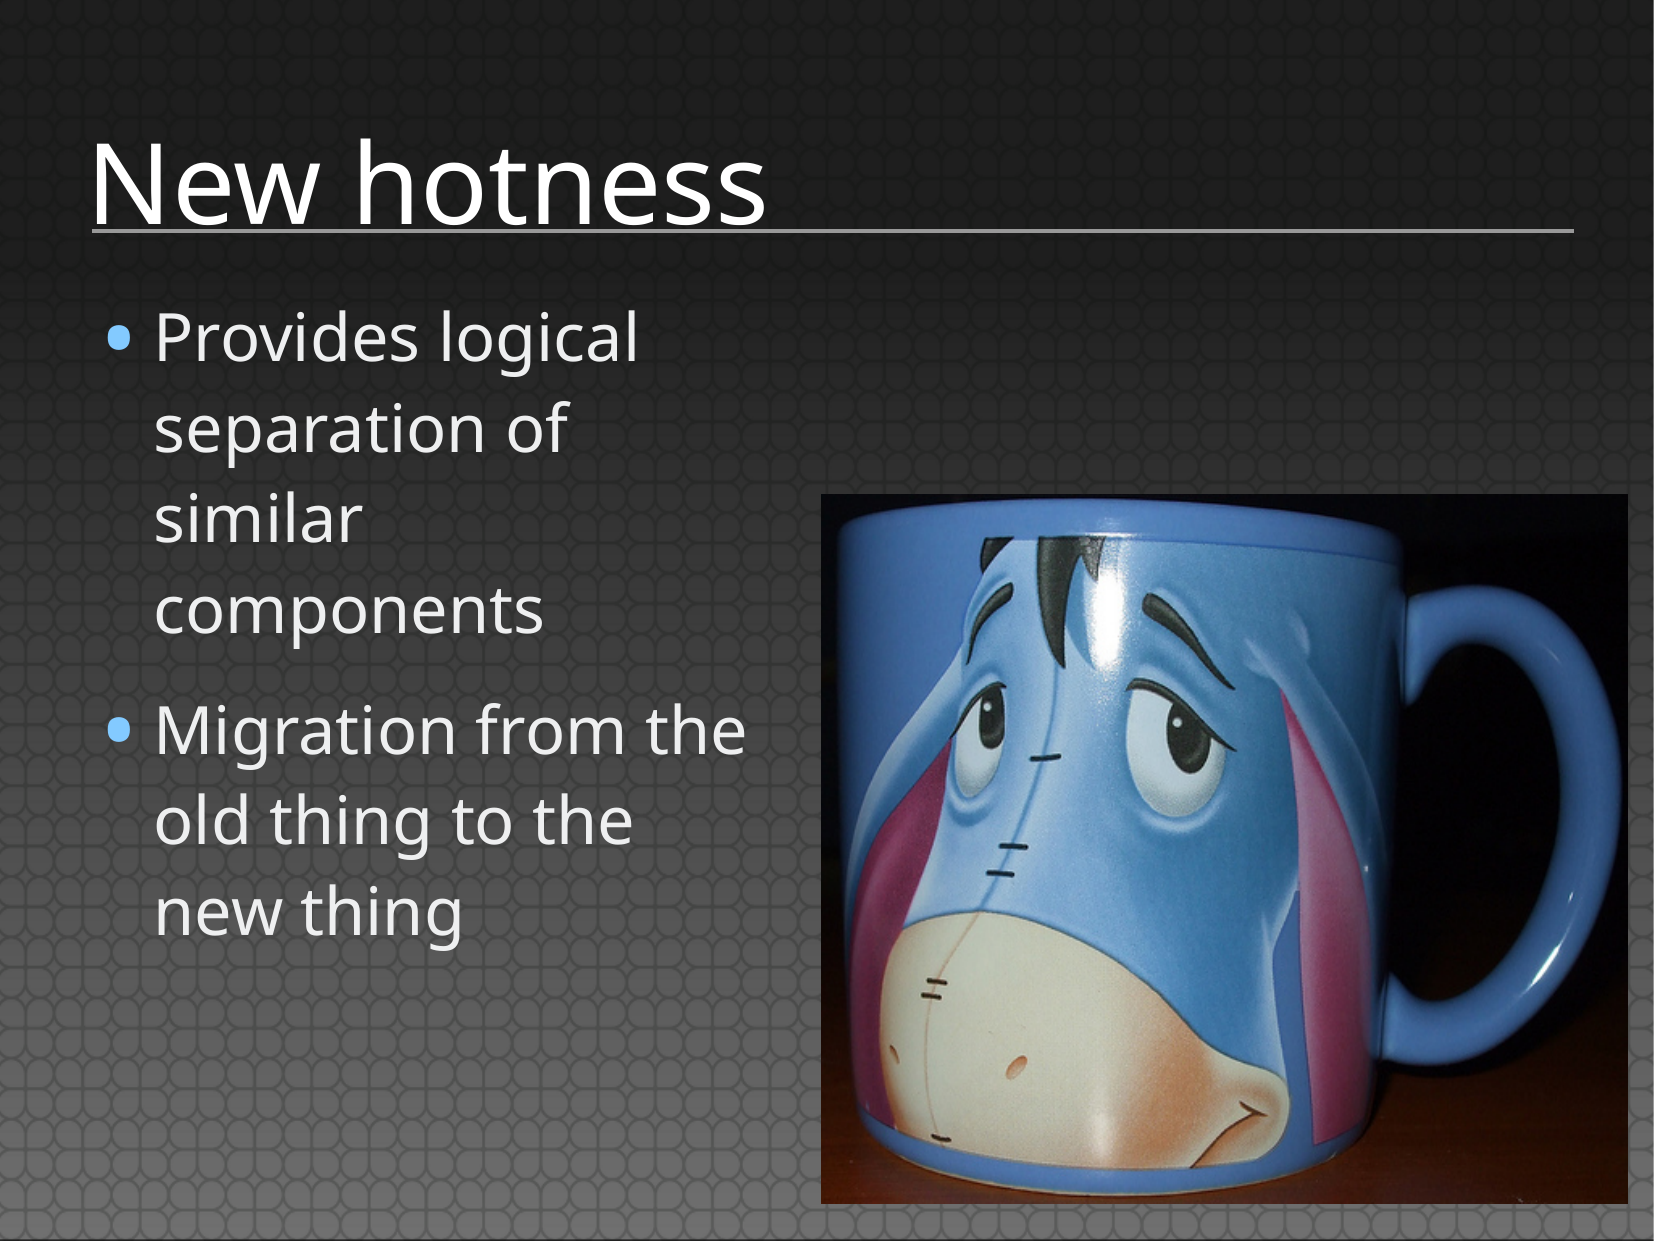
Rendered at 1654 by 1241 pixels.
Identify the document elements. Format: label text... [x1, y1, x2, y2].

list Provides logical separation of similar components Migration from the old thing to the new thing [82, 290, 774, 1109]
title New hotness [86, 112, 1576, 249]
picture [0, 0, 1654, 1241]
